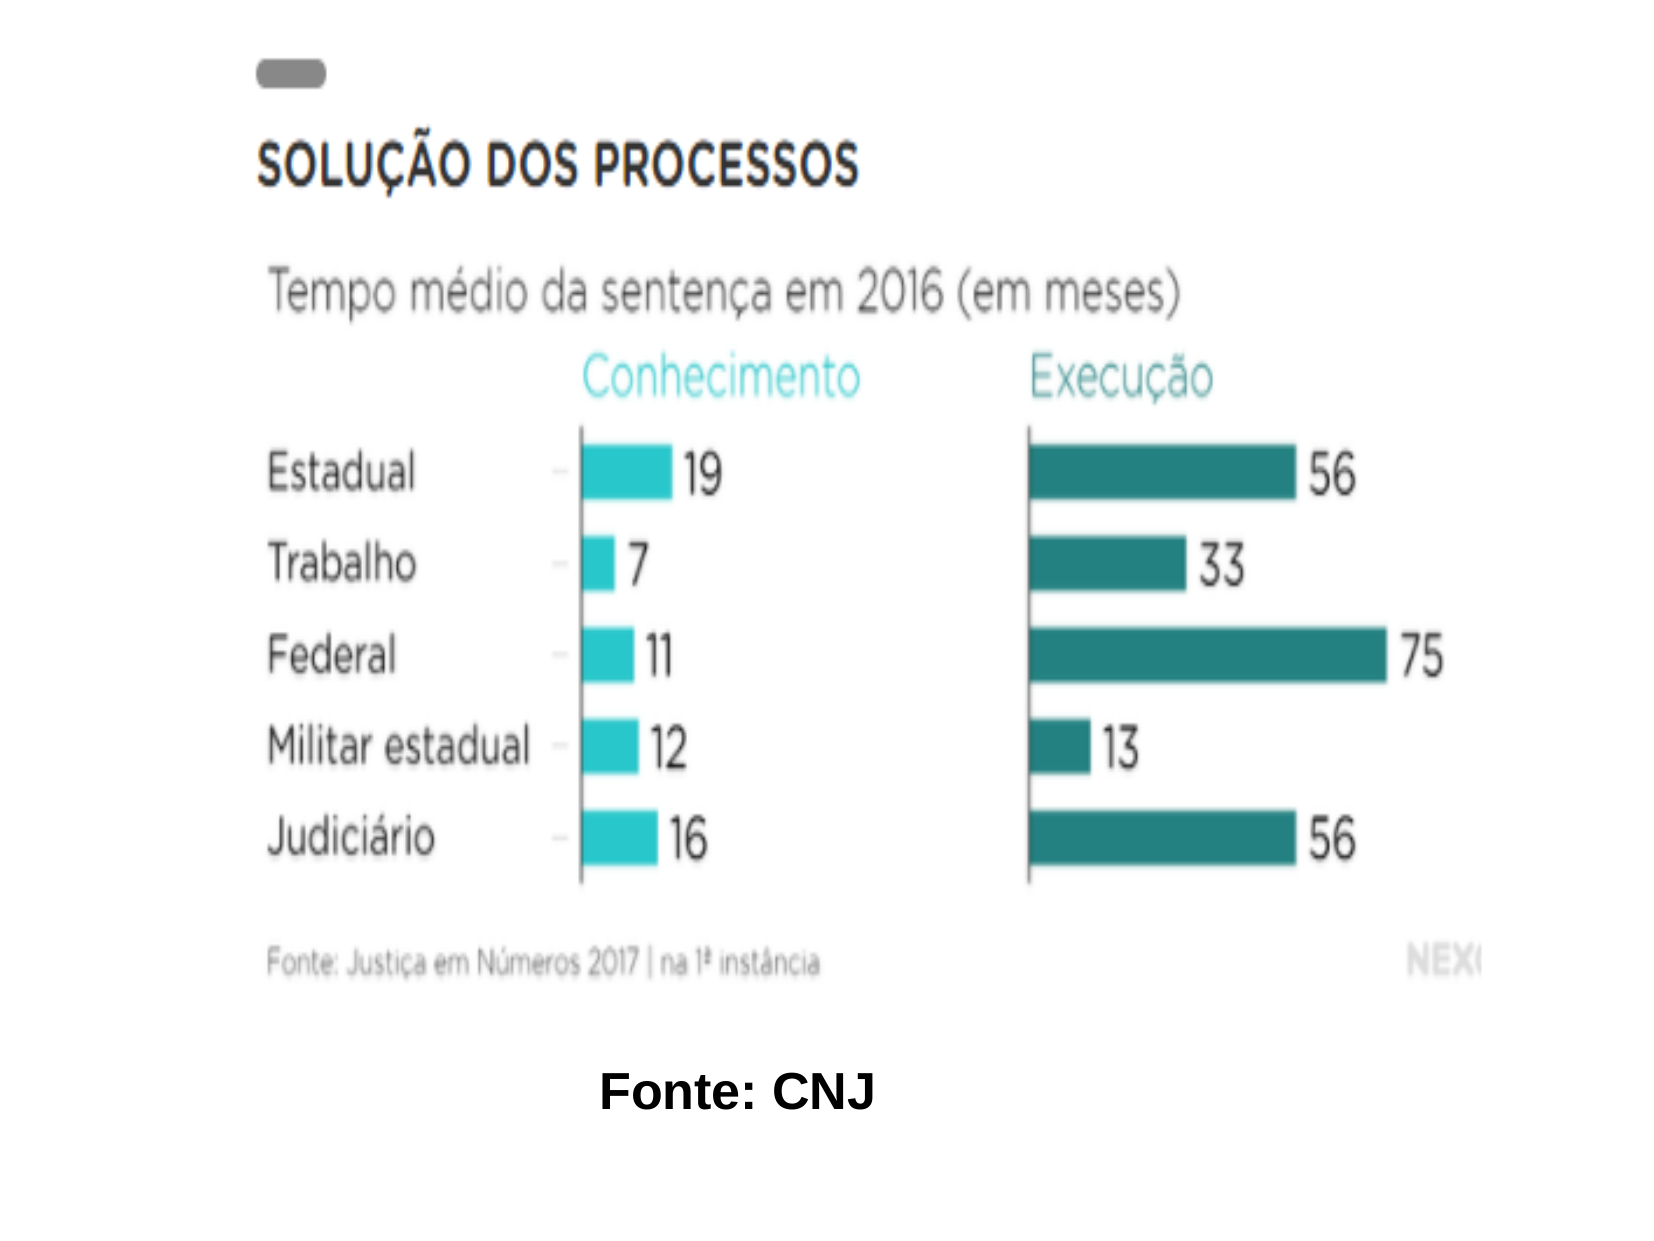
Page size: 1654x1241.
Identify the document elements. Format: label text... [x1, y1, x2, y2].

picture [203, 35, 1489, 1016]
text_box Fonte: CNJ [584, 1049, 928, 1128]
